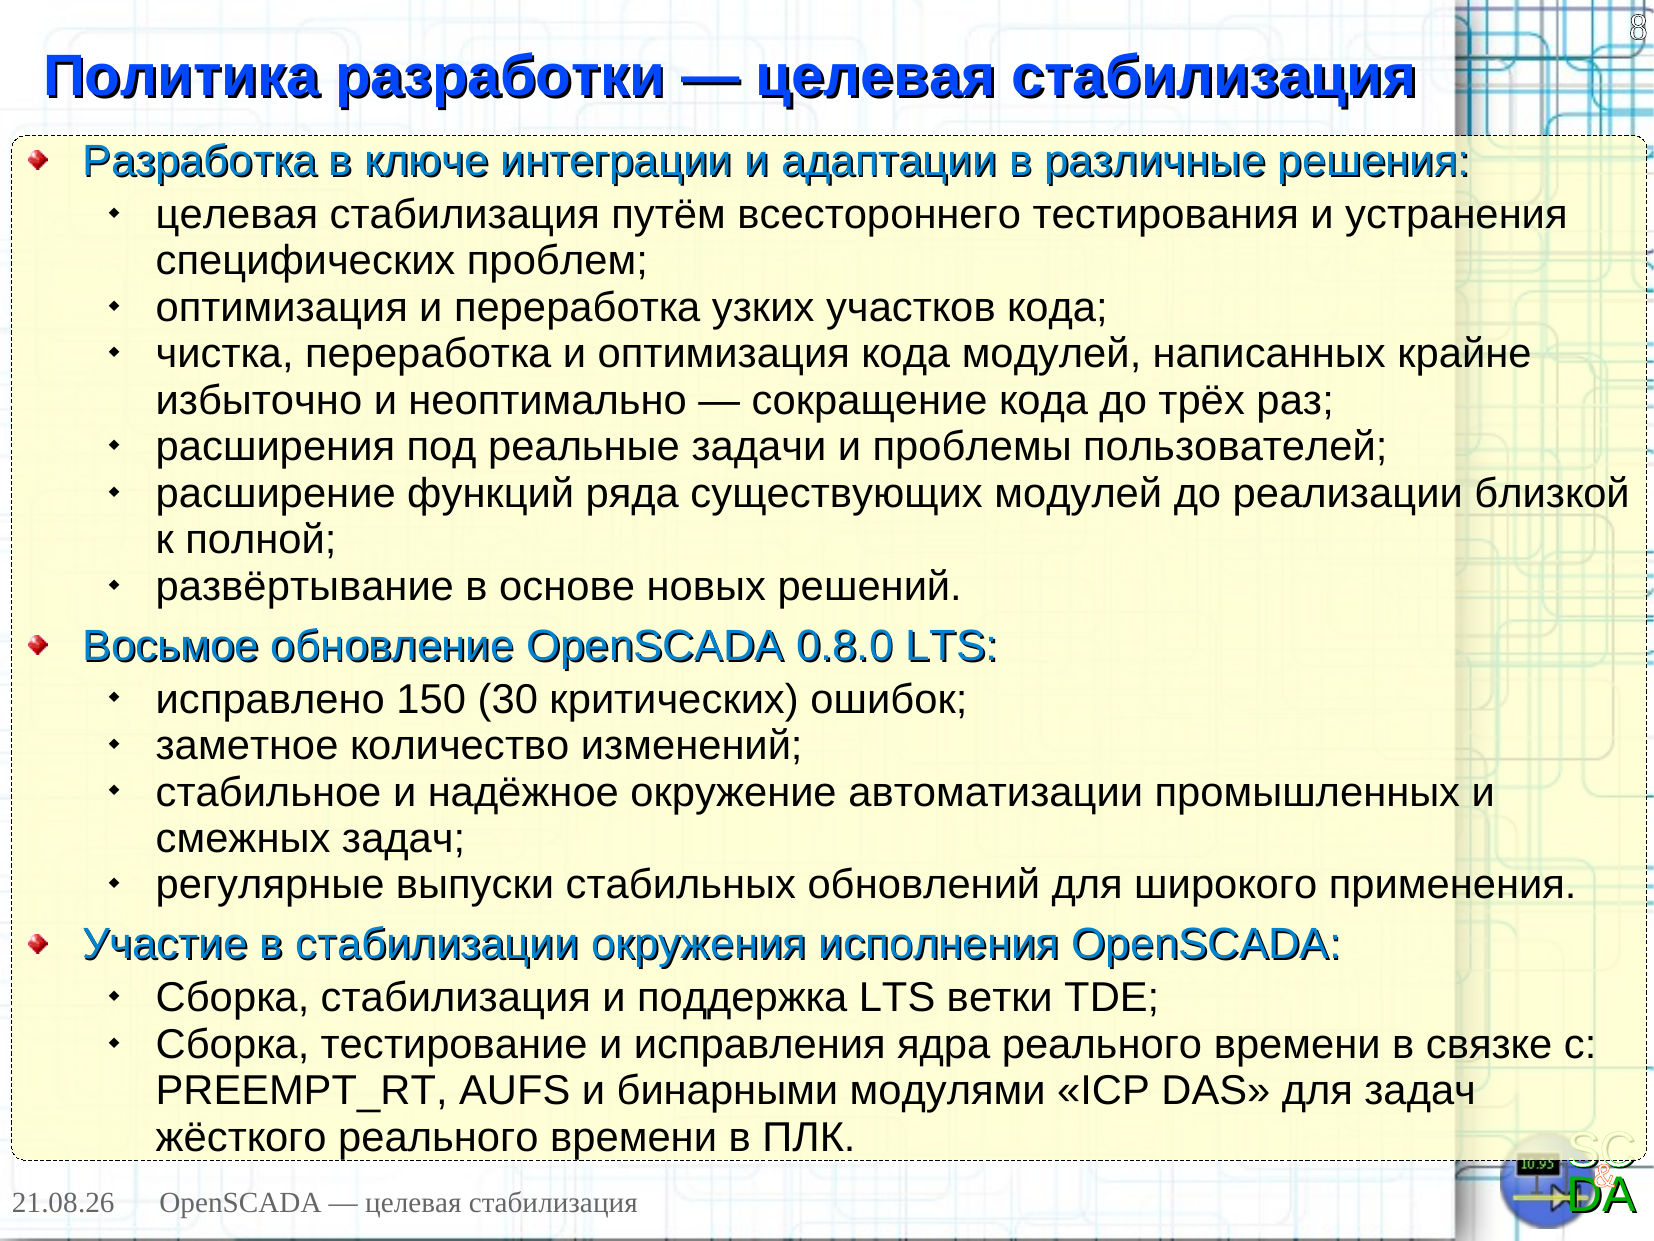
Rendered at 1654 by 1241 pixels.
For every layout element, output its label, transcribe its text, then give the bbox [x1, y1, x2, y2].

picture [0, 0, 1654, 1241]
list Разработка в ключе интеграции и адаптации в различные решения: целевая стабилизация путём всестороннего тестирования и устранения специфических проблем; оптимизация и переработка узких участков кода; чистка, переработка и оптимизация кода модулей, написанных крайне избыточно и неоптимально — сокращение кода до трёх раз; расширения под реальные задачи и проблемы пользователей; расширение функций ряда существующих модулей до реализации близкой к полной; развёртывание в основе новых решений. Восьмое обновление OpenSCADA 0.8.0 LTS: исправлено 150 (30 критических) ошибок; заметное количество изменений; стабильное и надёжное окружение автоматизации промышленных и смежных задач; регулярные выпуски стабильных обновлений для широкого применения. Участие в стабилизации окружения исполнения OpenSCADA: Сборка, стабилизация и поддержка LTS ветки TDE; Сборка, тестирование и исправления ядра реального времени в связке с: PREEMPT_RT, AUFS и бинарными модулями «ICP DAS» для задач жёсткого реального времени в ПЛК. [11, 135, 1647, 1161]
title Политика разработки — целевая стабилизация [25, 37, 1436, 103]
